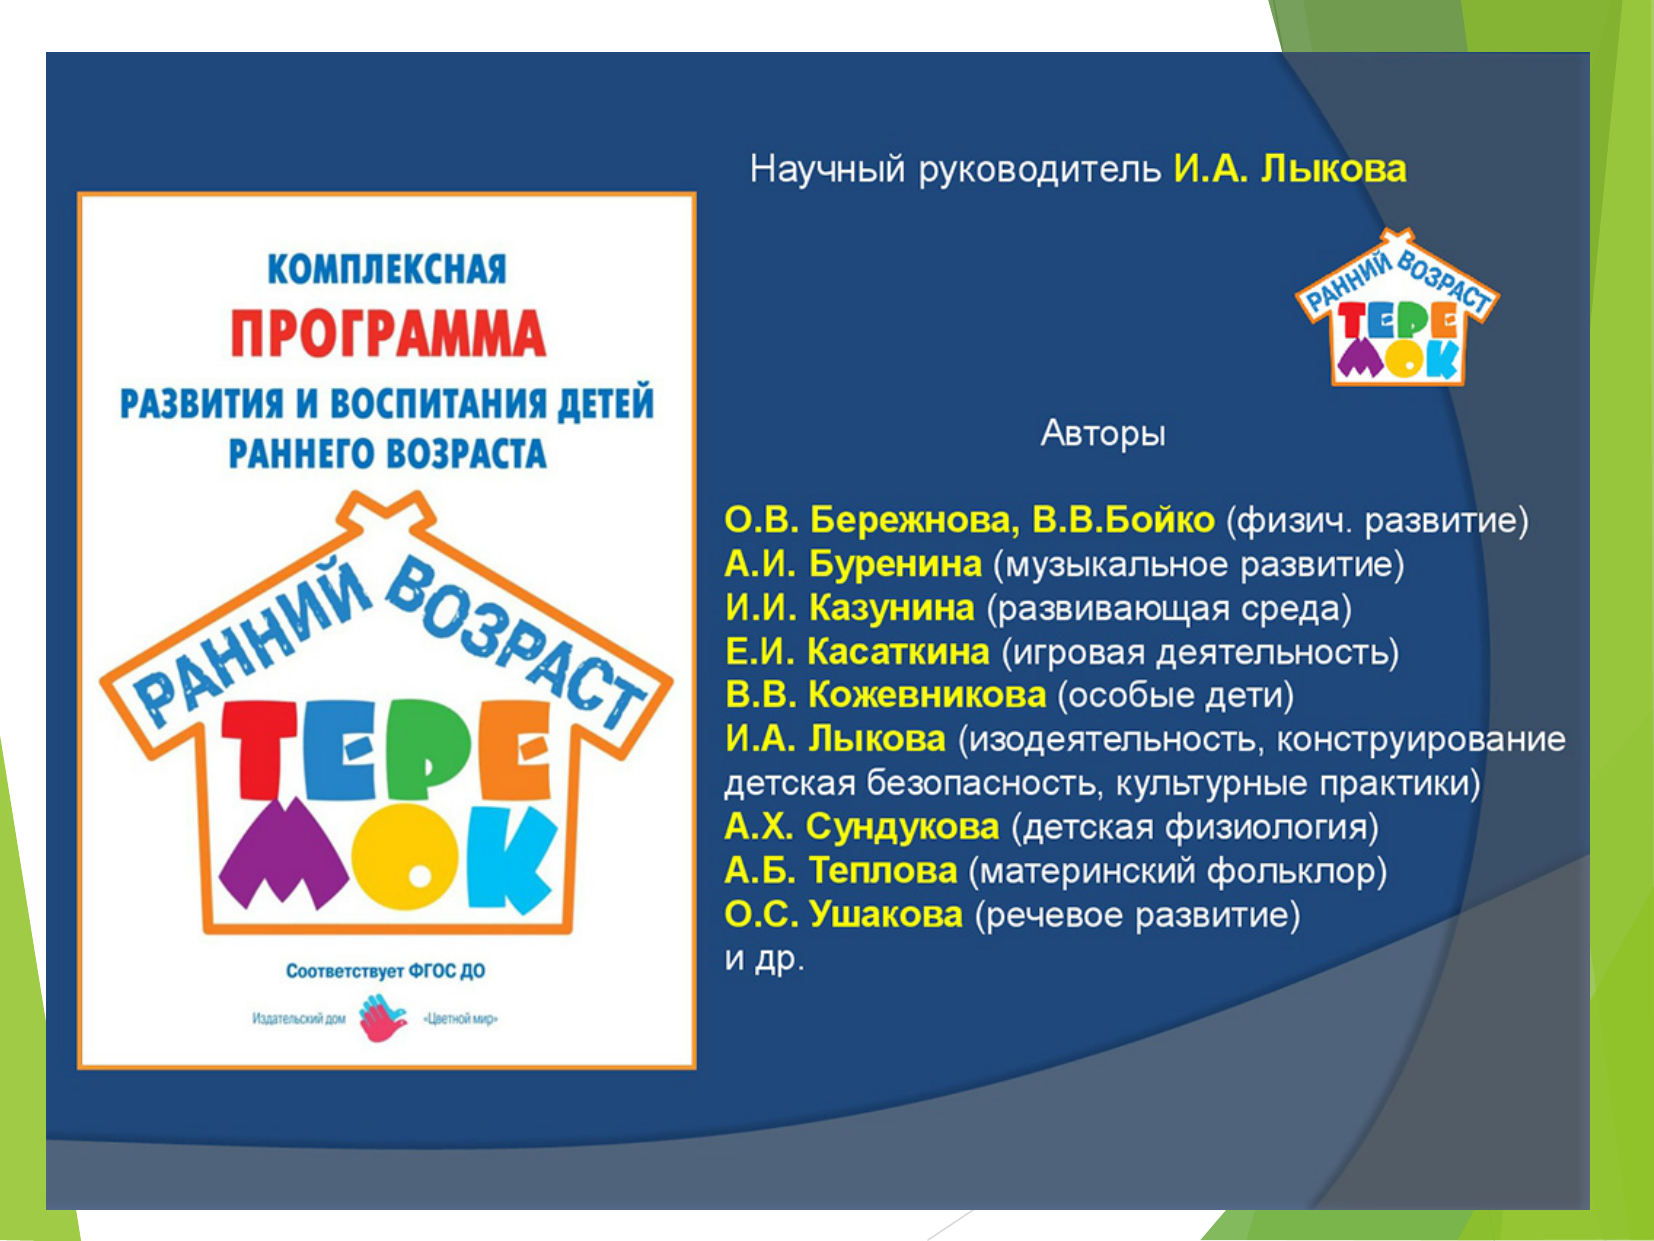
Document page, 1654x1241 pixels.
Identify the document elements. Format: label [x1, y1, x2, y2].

picture [46, 52, 1590, 1210]
